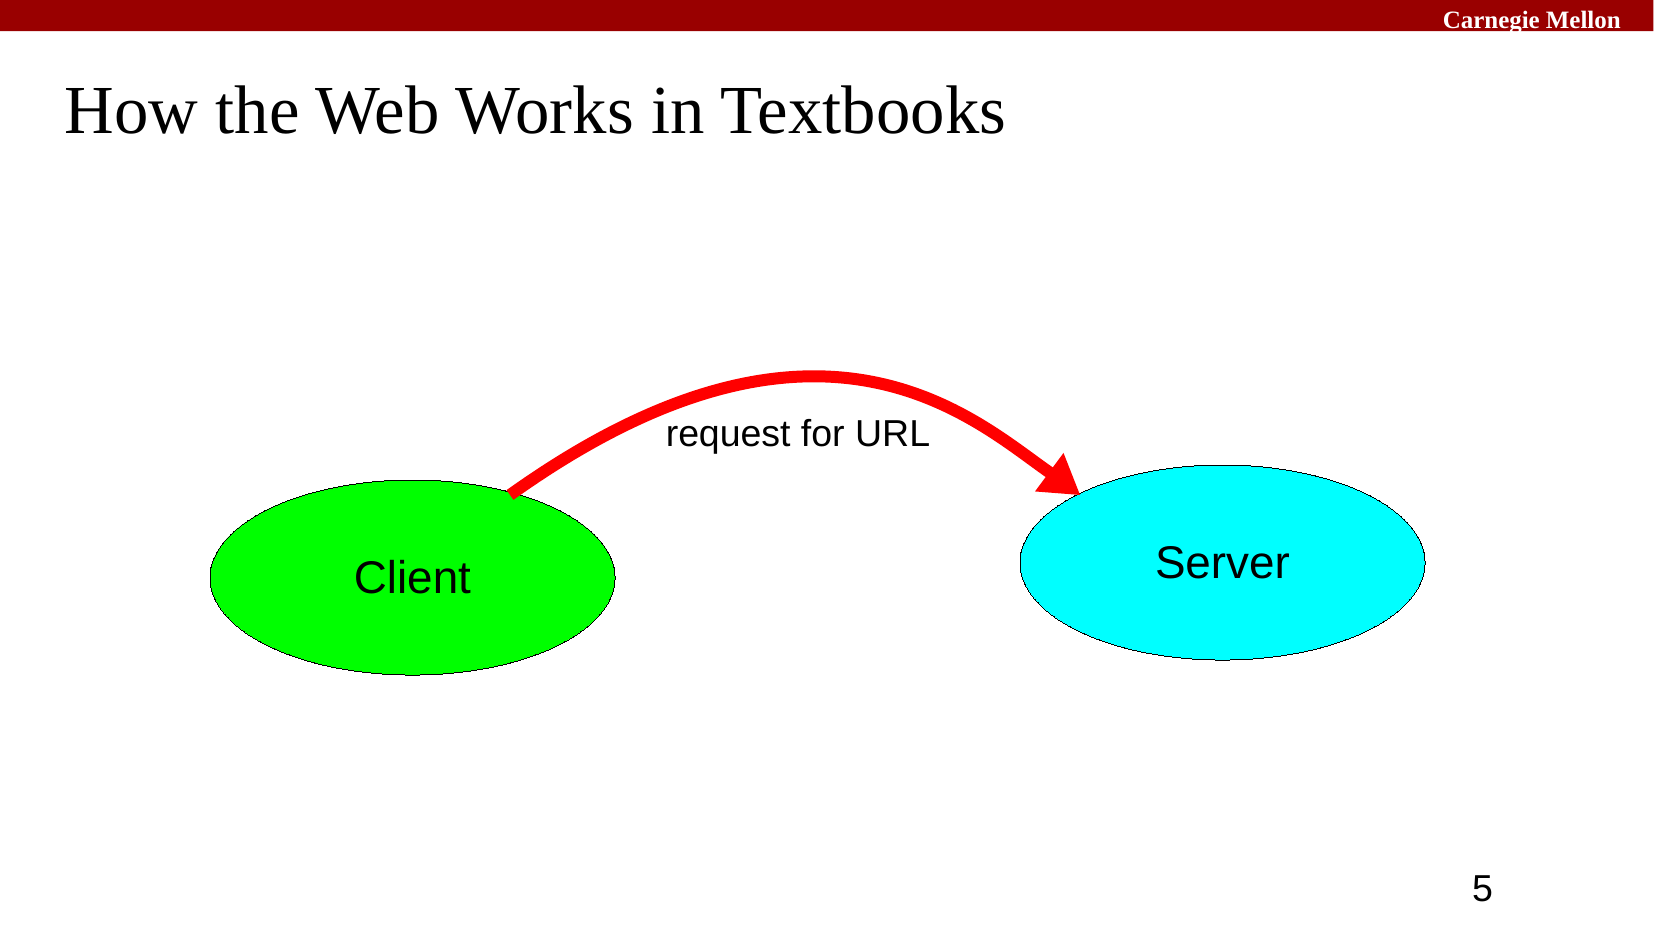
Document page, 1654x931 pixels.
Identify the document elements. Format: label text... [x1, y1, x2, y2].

text_box Client [210, 480, 616, 676]
title How the Web Works in Textbooks [64, 58, 1576, 163]
text_box Server [1020, 465, 1426, 661]
text_box request for URL [651, 405, 946, 462]
